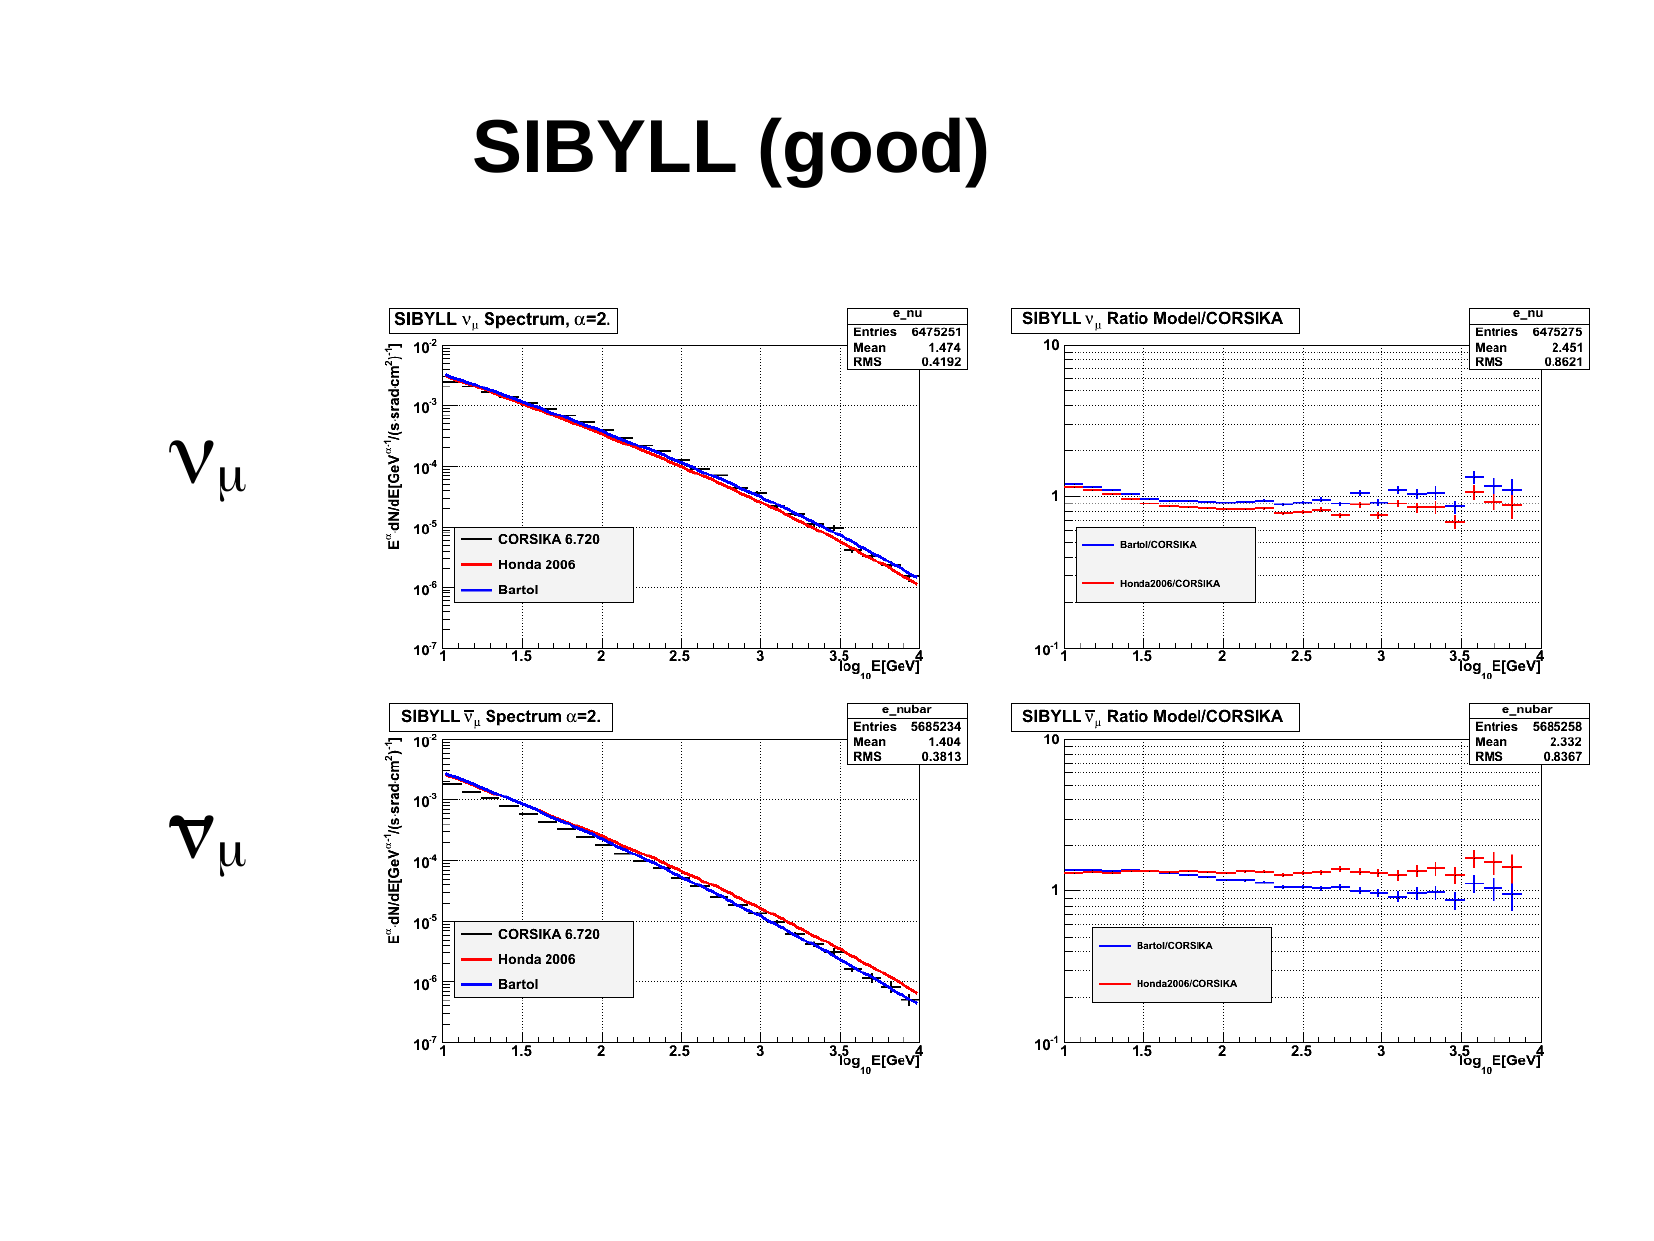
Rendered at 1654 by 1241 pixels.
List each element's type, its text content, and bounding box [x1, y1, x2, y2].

text_box nm [154, 787, 263, 950]
picture [371, 299, 1613, 1088]
text_box SIBYLL (good) [457, 96, 1004, 226]
text_box nm [154, 412, 263, 575]
